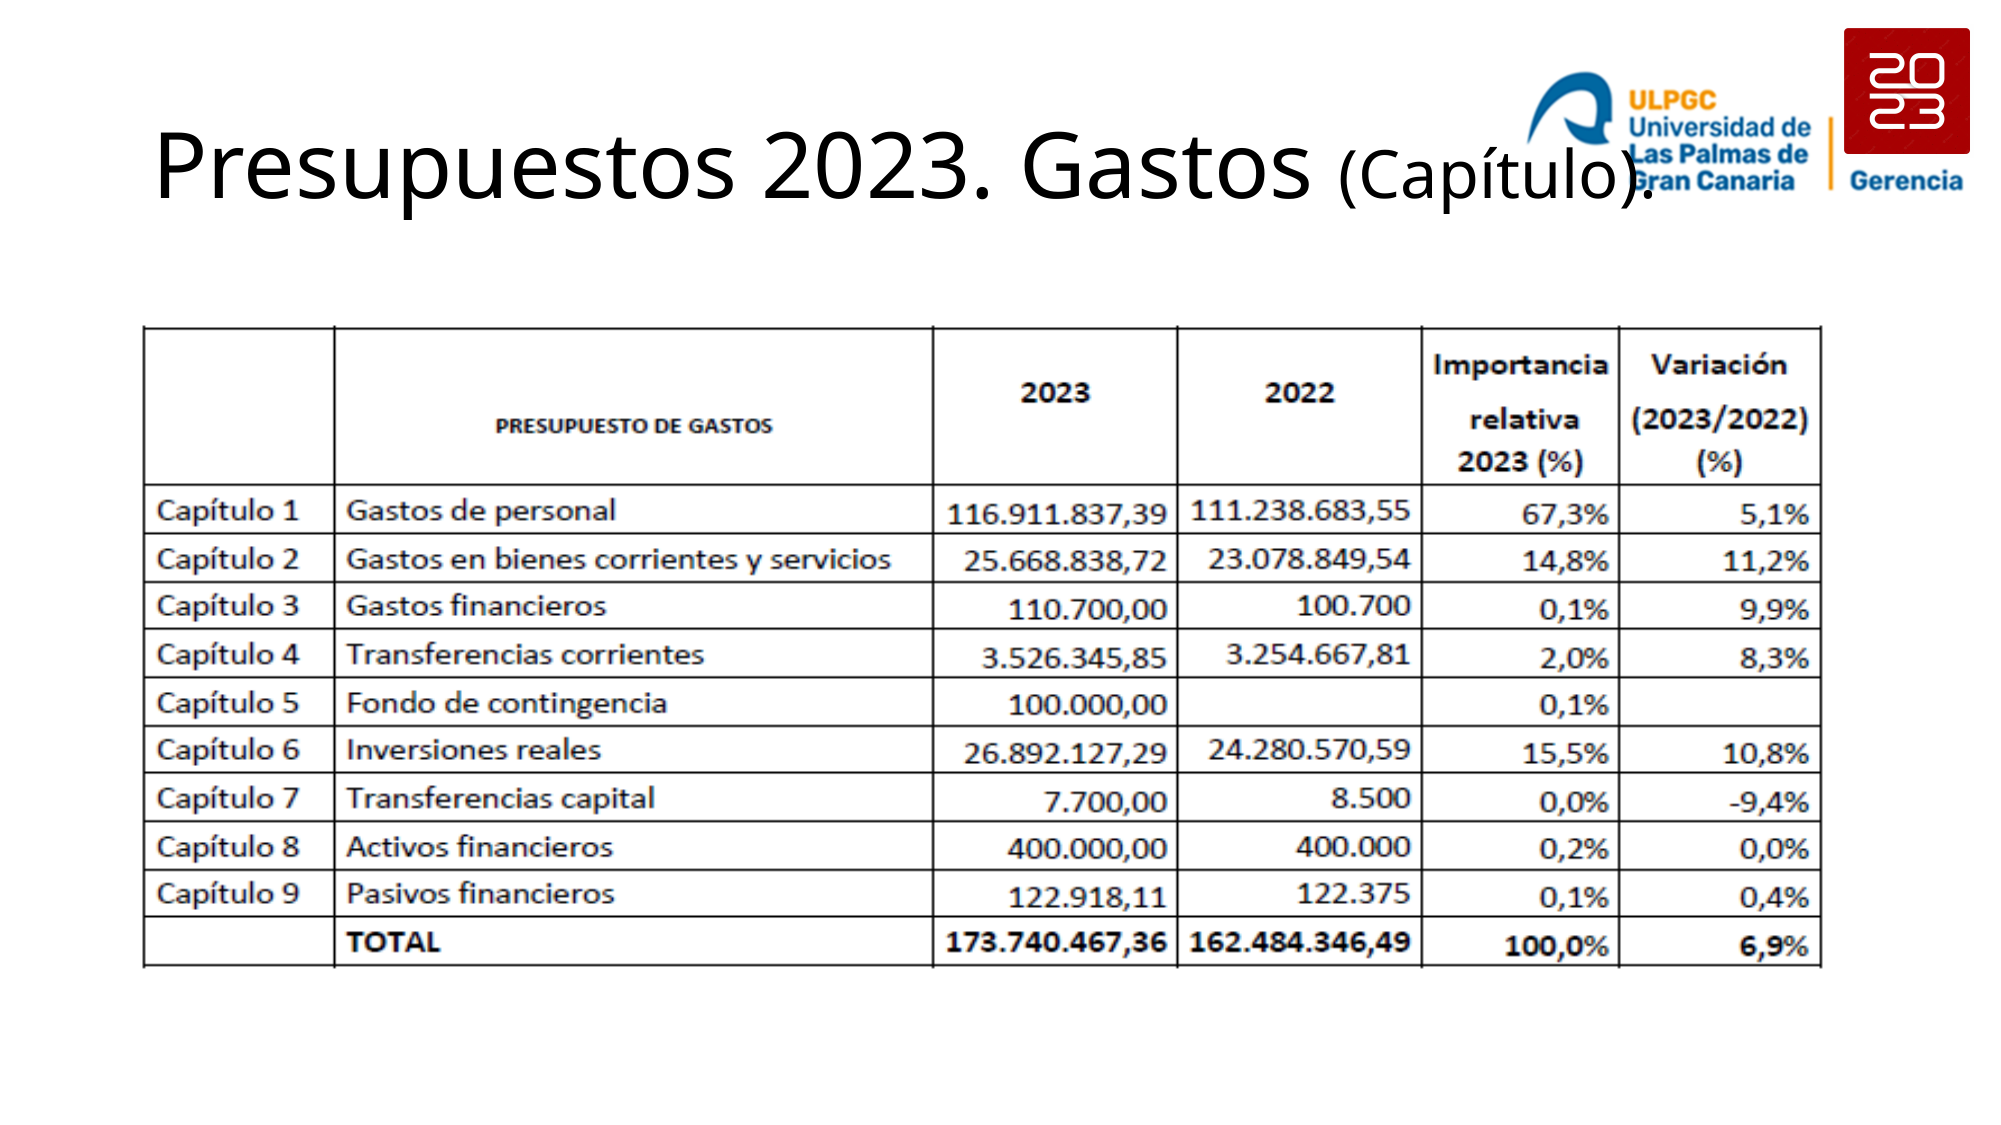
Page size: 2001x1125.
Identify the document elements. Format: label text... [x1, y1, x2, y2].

title Presupuestos 2023. Gastos (Capítulo). [137, 59, 1863, 278]
picture [1493, 24, 2000, 232]
picture [130, 316, 1852, 989]
